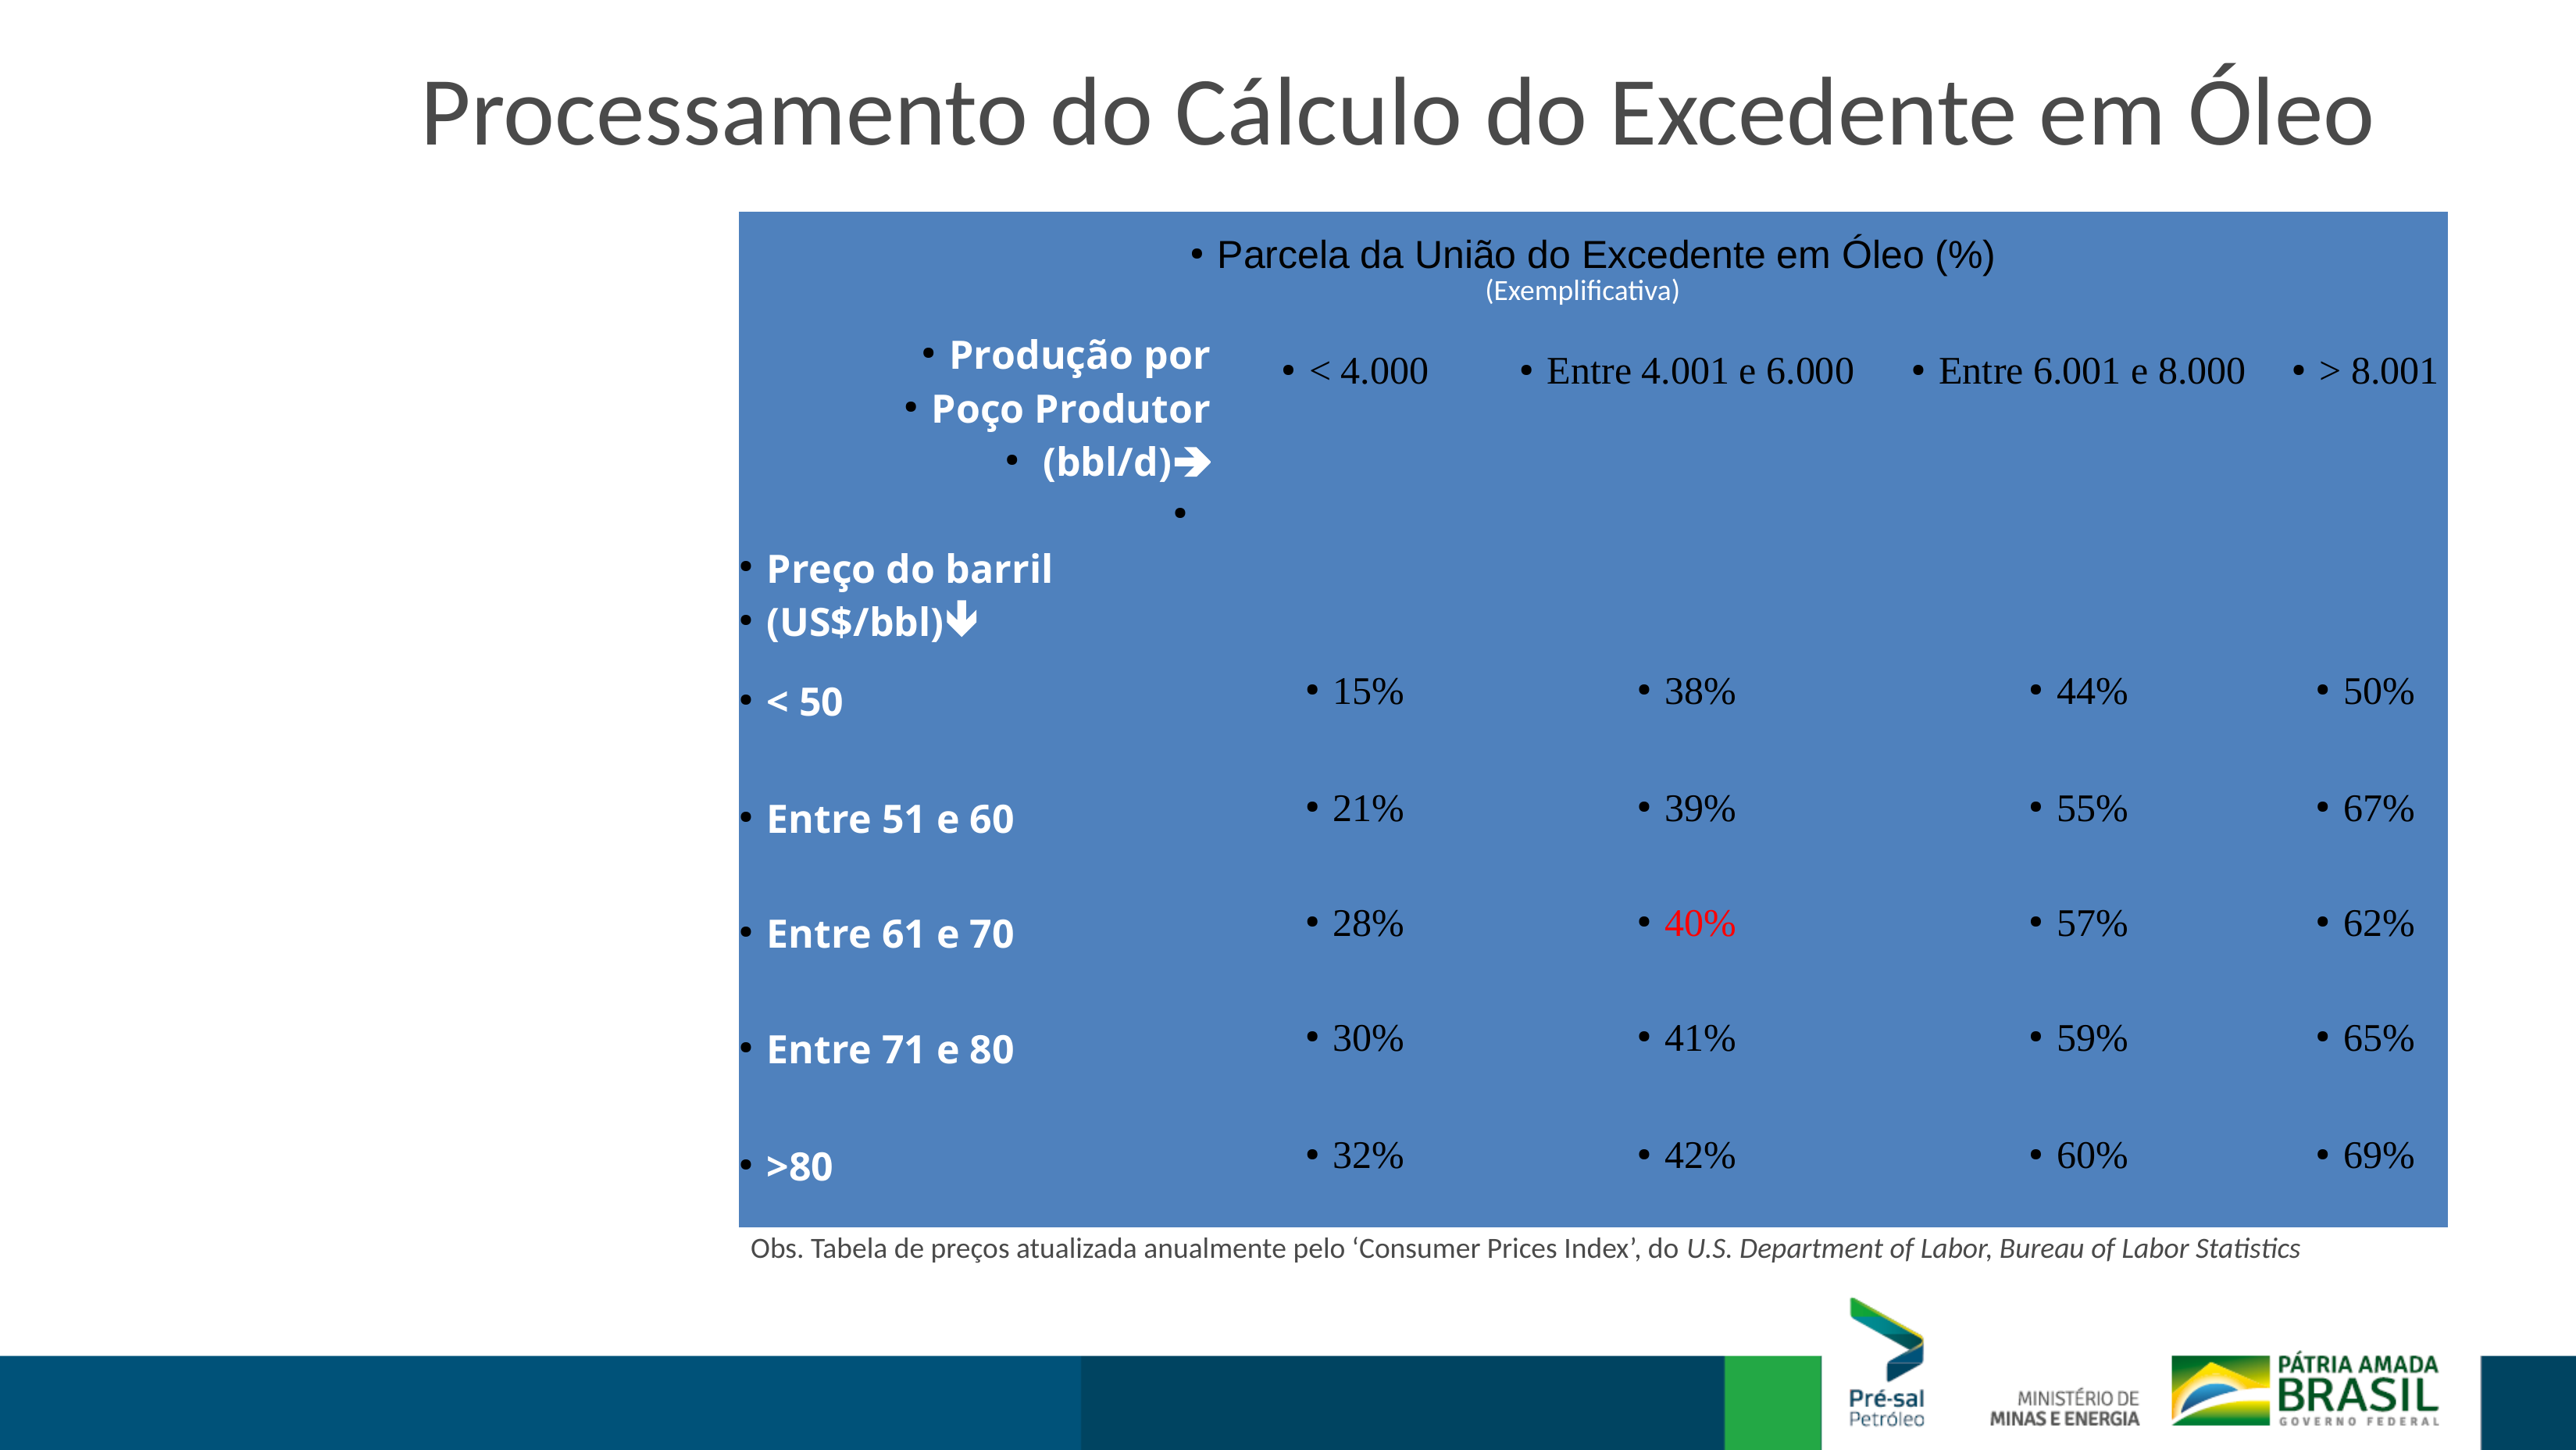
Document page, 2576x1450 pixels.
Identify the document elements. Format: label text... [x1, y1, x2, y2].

table_header Parcela da União do Excedente em Óleo (%) [739, 212, 2448, 327]
table_cell 67% [2283, 765, 2448, 880]
table_cell 39% [1500, 765, 1875, 880]
table_cell 57% [1875, 880, 2283, 995]
table_cell Entre 51 e 60 [739, 765, 1211, 880]
table_cell 28% [1211, 880, 1500, 995]
table_cell 32% [1211, 1112, 1500, 1223]
text_box Obs. Tabela de preços atualizada anualmente pelo ‘Consumer Prices Index’, do U.S. Department of Labor, Bureau of Labor Statistics [739, 1223, 2445, 1270]
table_cell 62% [2283, 880, 2448, 995]
table_cell 38% [1500, 648, 1875, 765]
table_cell 15% [1211, 648, 1500, 765]
table_cell 21% [1211, 765, 1500, 880]
table_cell < 4.000 [1211, 327, 1500, 648]
table_cell 30% [1211, 995, 1500, 1112]
text_box (Exemplificativa) [1473, 266, 1695, 313]
table_cell 60% [1875, 1112, 2283, 1223]
table_cell 41% [1500, 995, 1875, 1112]
table_cell >80 [739, 1112, 1211, 1223]
table_cell > 8.001 [2283, 327, 2448, 648]
table_cell Entre 6.001 e 8.000 [1875, 327, 2283, 648]
table_cell 55% [1875, 765, 2283, 880]
table_cell 59% [1875, 995, 2283, 1112]
table_cell 50% [2283, 648, 2448, 765]
table_cell Produção por Poço Produtor (bbl/d) Preço do barril (US$/bbl) [739, 327, 1211, 648]
table_cell 69% [2283, 1112, 2448, 1227]
text_box Processamento do Cálculo do Excedente em Óleo [409, 41, 2445, 172]
table_cell < 50 [739, 648, 1211, 765]
table_cell 65% [2283, 995, 2448, 1112]
table_cell 44% [1875, 648, 2283, 765]
table_cell Entre 71 e 80 [739, 995, 1211, 1112]
table_cell 42% [1500, 1112, 1875, 1223]
table_cell 40% [1500, 880, 1875, 995]
table_cell Entre 4.001 e 6.000 [1500, 327, 1875, 648]
table_cell Entre 61 e 70 [739, 880, 1211, 995]
